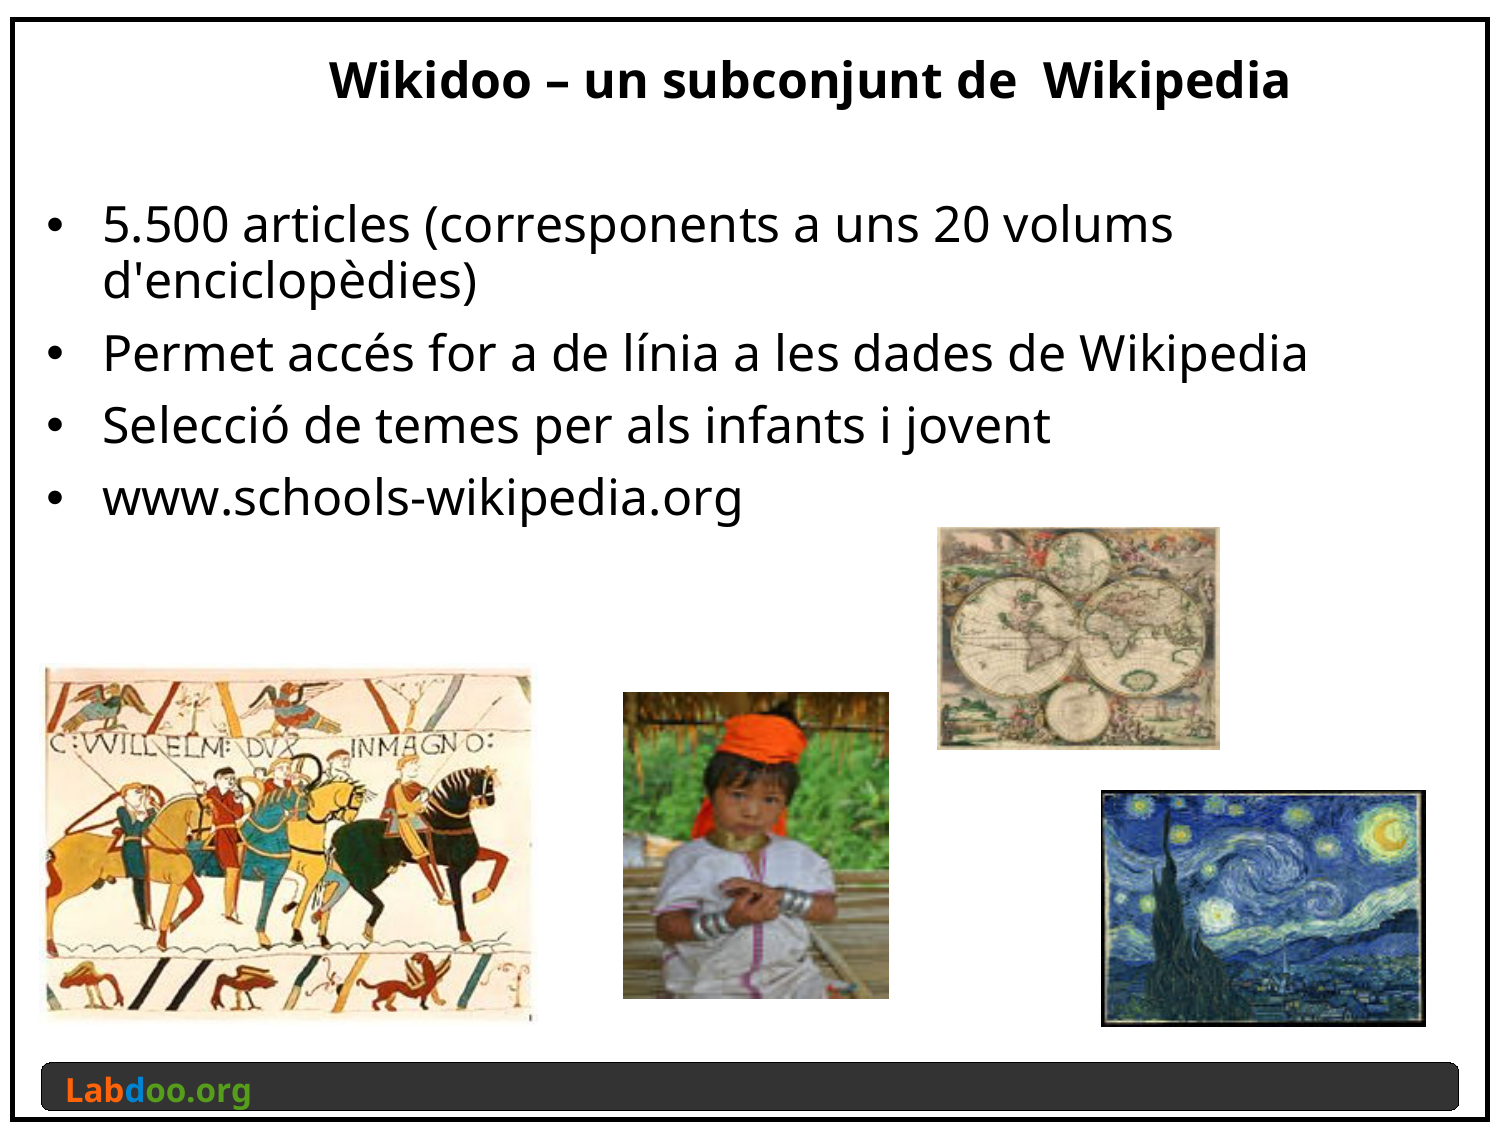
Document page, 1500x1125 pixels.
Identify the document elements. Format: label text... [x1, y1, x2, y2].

picture [623, 692, 889, 999]
picture [39, 663, 538, 1026]
picture [1101, 790, 1426, 1027]
text_box Wikidoo – un subconjunt de Wikipedia 5.500 articles (corresponents a uns 20 volums d'enciclopèdies) Permet accés for a de línia a les dades de Wikipedia Selecció de temes per als infants i jovent www.schools-wikipedia.org [46, 49, 1500, 1052]
picture [937, 527, 1220, 751]
